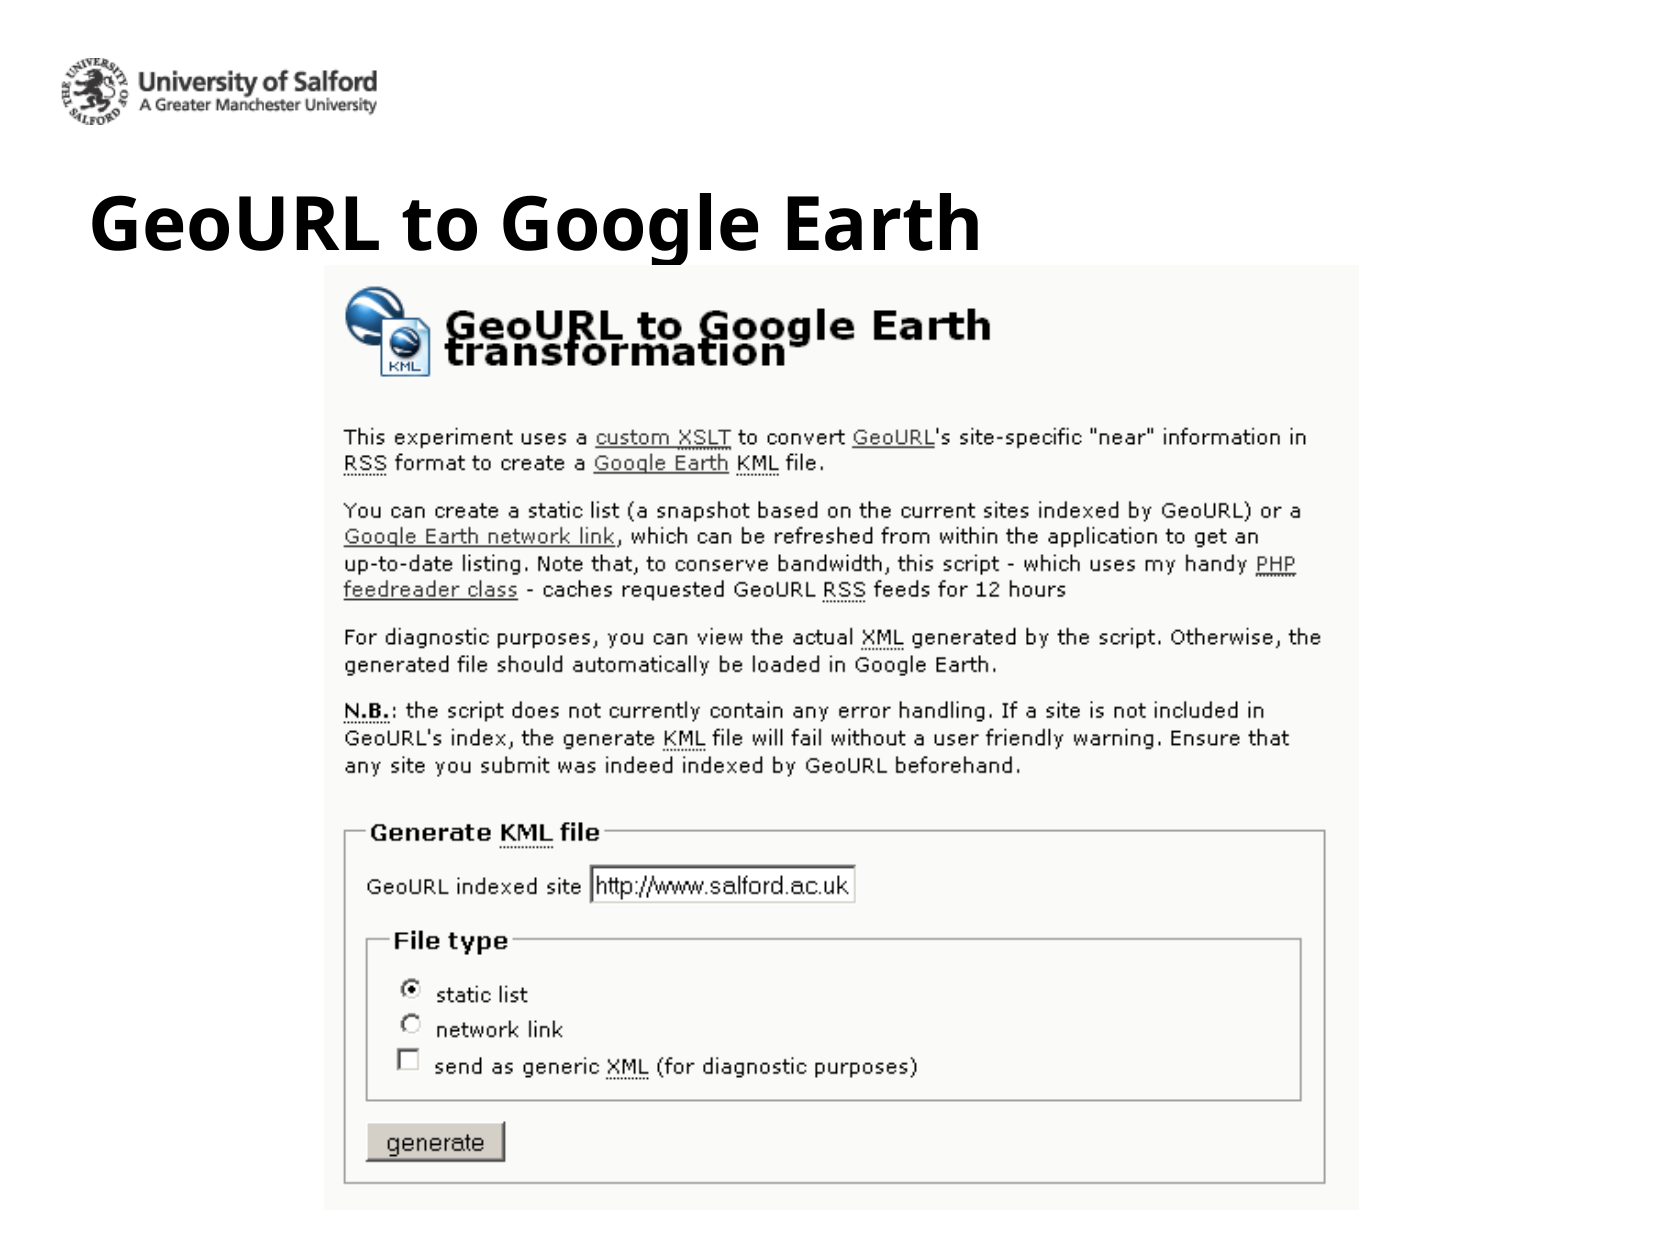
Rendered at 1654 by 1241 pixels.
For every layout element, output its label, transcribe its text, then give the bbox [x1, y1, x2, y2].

title GeoURL to Google Earth [88, 178, 1565, 269]
picture [324, 265, 1359, 1210]
picture [59, 58, 380, 125]
